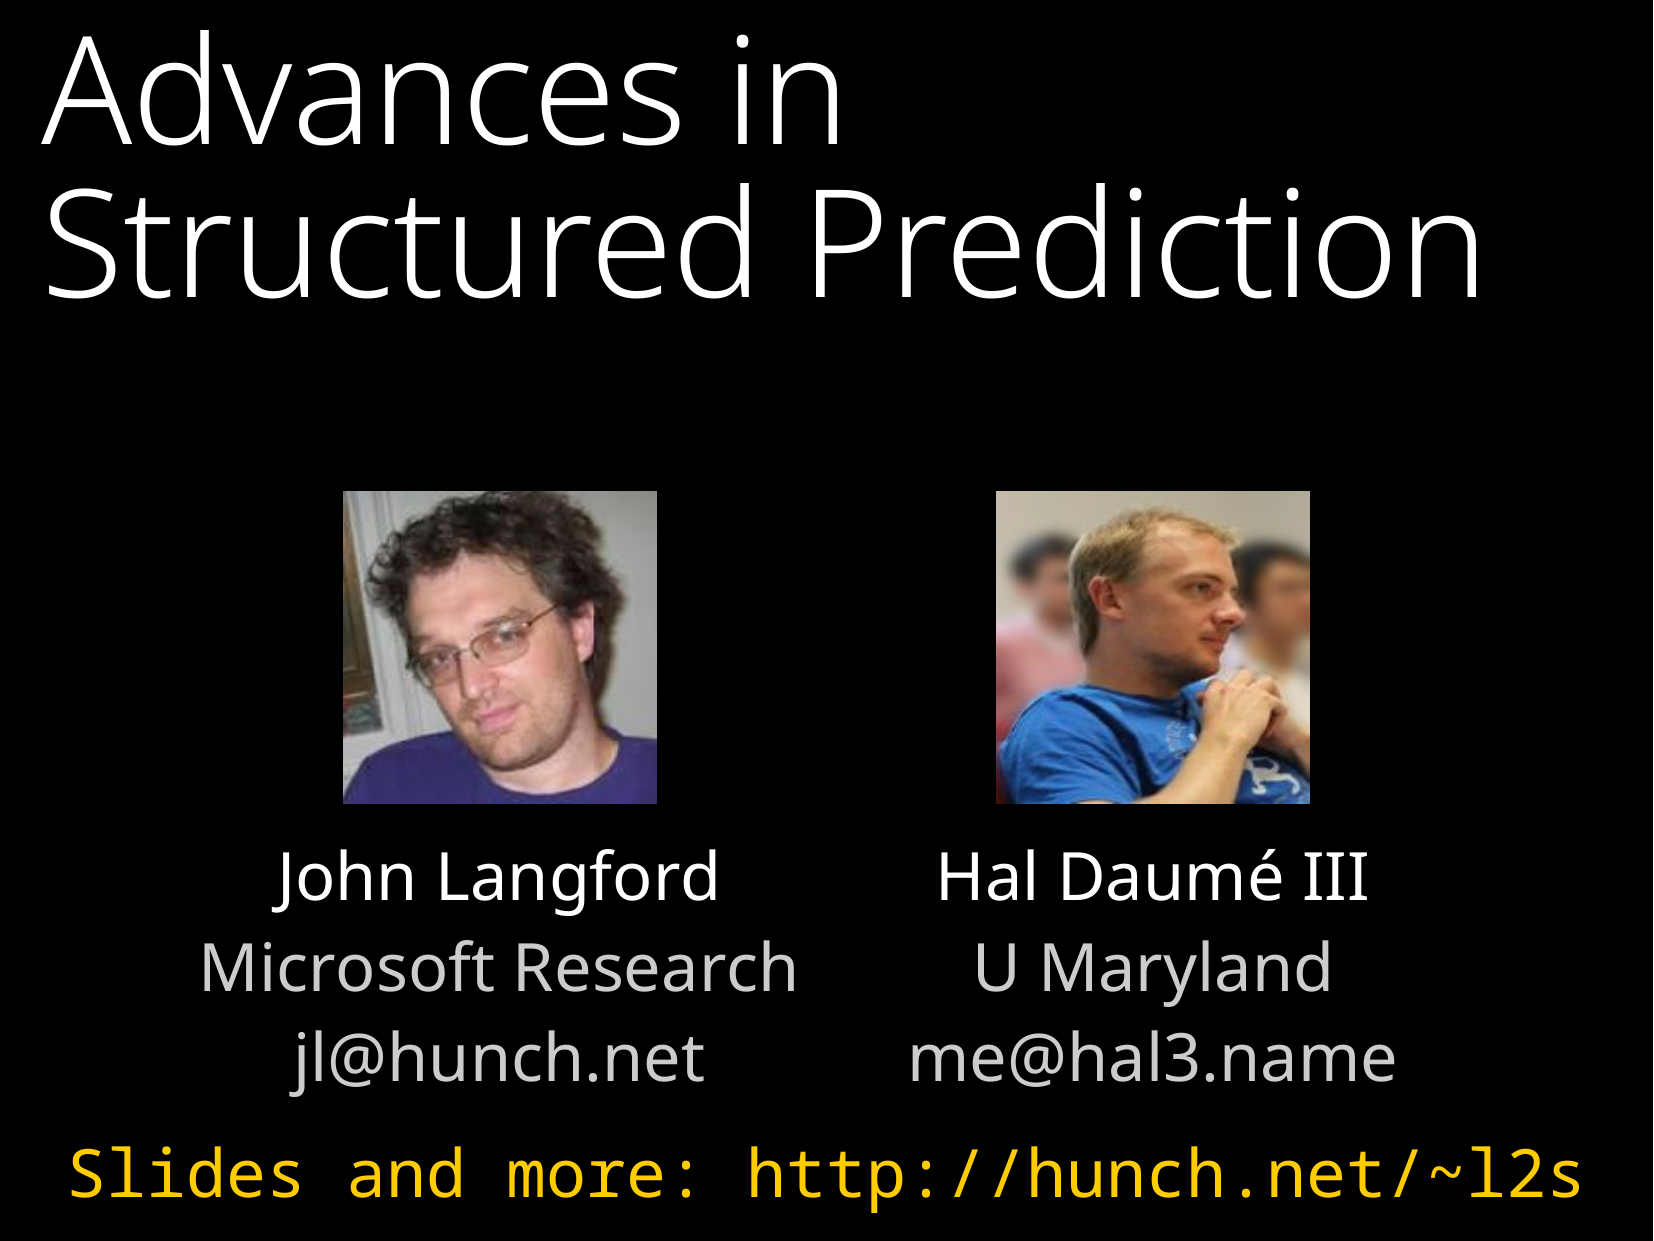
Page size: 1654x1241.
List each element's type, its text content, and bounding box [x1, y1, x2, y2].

picture [343, 491, 657, 804]
title Advances in Structured Prediction [41, 0, 1648, 350]
picture [996, 491, 1310, 804]
text_box Slides and more: http://hunch.net/~l2s [66, 1126, 1587, 1205]
